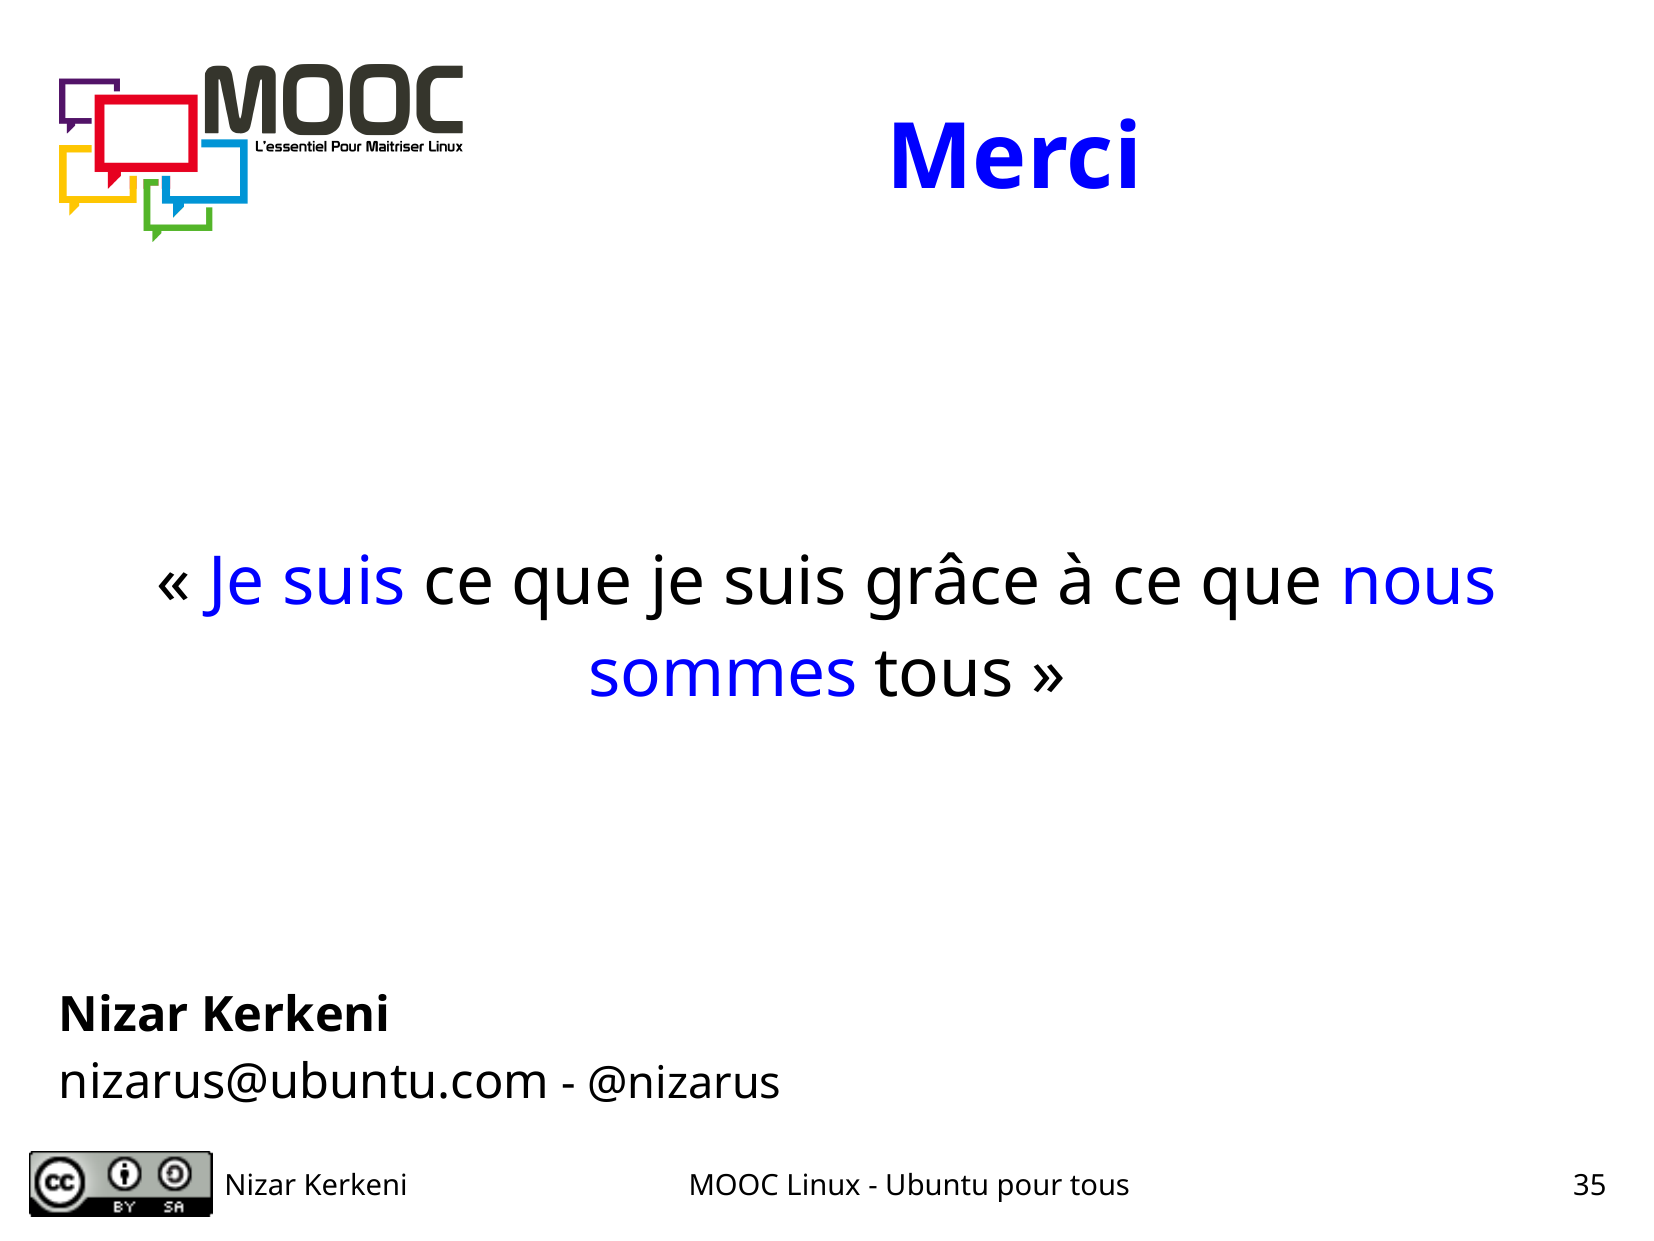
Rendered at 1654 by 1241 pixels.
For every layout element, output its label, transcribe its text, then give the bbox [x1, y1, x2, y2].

picture [29, 1151, 213, 1217]
title Merci [460, 49, 1568, 257]
list « Je suis ce que je suis grâce à ce que nous sommes tous » Nizar Kerkeni nizarus@ubuntu.com - @nizarus [59, 290, 1595, 1117]
picture [59, 64, 460, 242]
